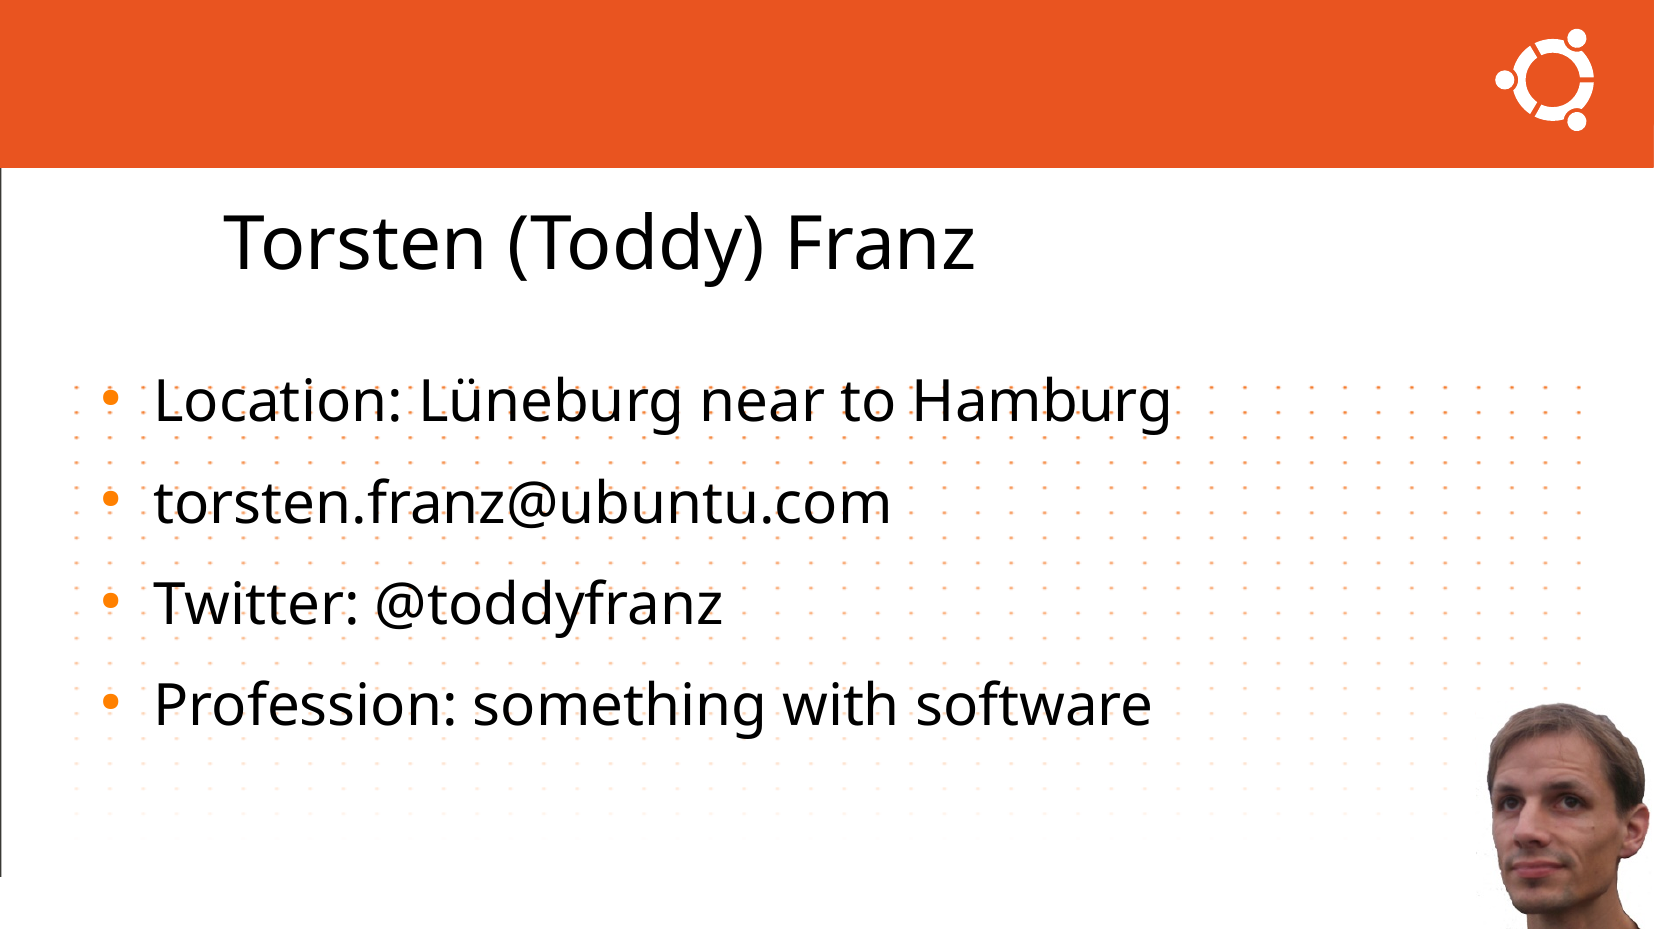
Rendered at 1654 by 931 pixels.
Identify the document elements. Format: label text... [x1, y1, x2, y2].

text_box Torsten (Toddy) Franz [209, 181, 1479, 383]
list Location: Lüneburg near to Hamburg torsten.franz@ubuntu.com Twitter: @toddyfranz Profession: something with software [82, 359, 1461, 832]
picture [0, 0, 1654, 929]
